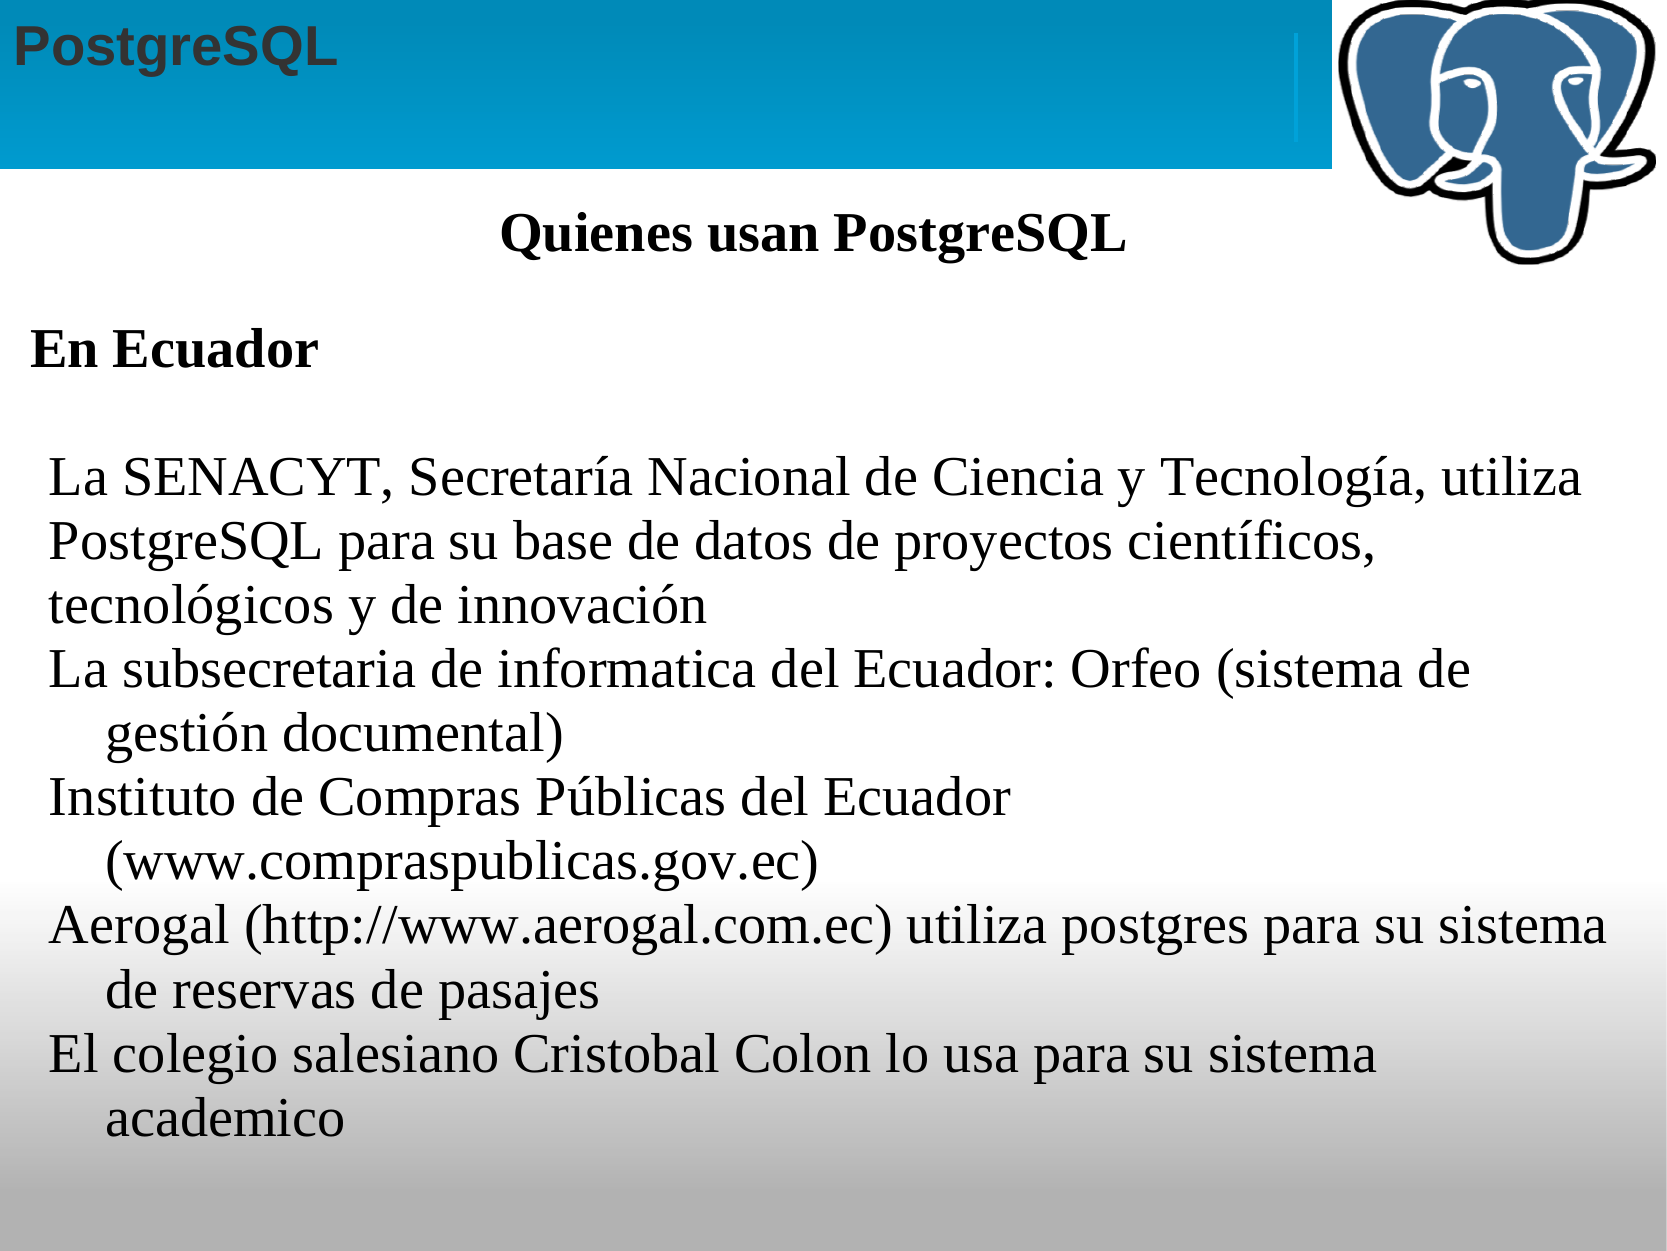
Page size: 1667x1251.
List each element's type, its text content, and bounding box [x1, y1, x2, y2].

text_box En Ecuador La SENACYT, Secretaría Nacional de Ciencia y Tecnología, utiliza PostgreSQL para su base de datos de proyectos científicos, tecnológicos y de innovación La subsecretaria de informatica del Ecuador: Orfeo (sistema de gestión documental) Instituto de Compras Públicas del Ecuador (www.compraspublicas.gov.ec) Aerogal (http://www.aerogal.com.ec) utiliza postgres para su sistema de reservas de pasajes El colegio salesiano Cristobal Colon lo usa para su sistema academico [30, 316, 1613, 1251]
picture [0, 0, 1667, 1251]
text_box Quienes usan PostgreSQL [13, 200, 1337, 265]
text_box PostgreSQL [13, 14, 1265, 79]
